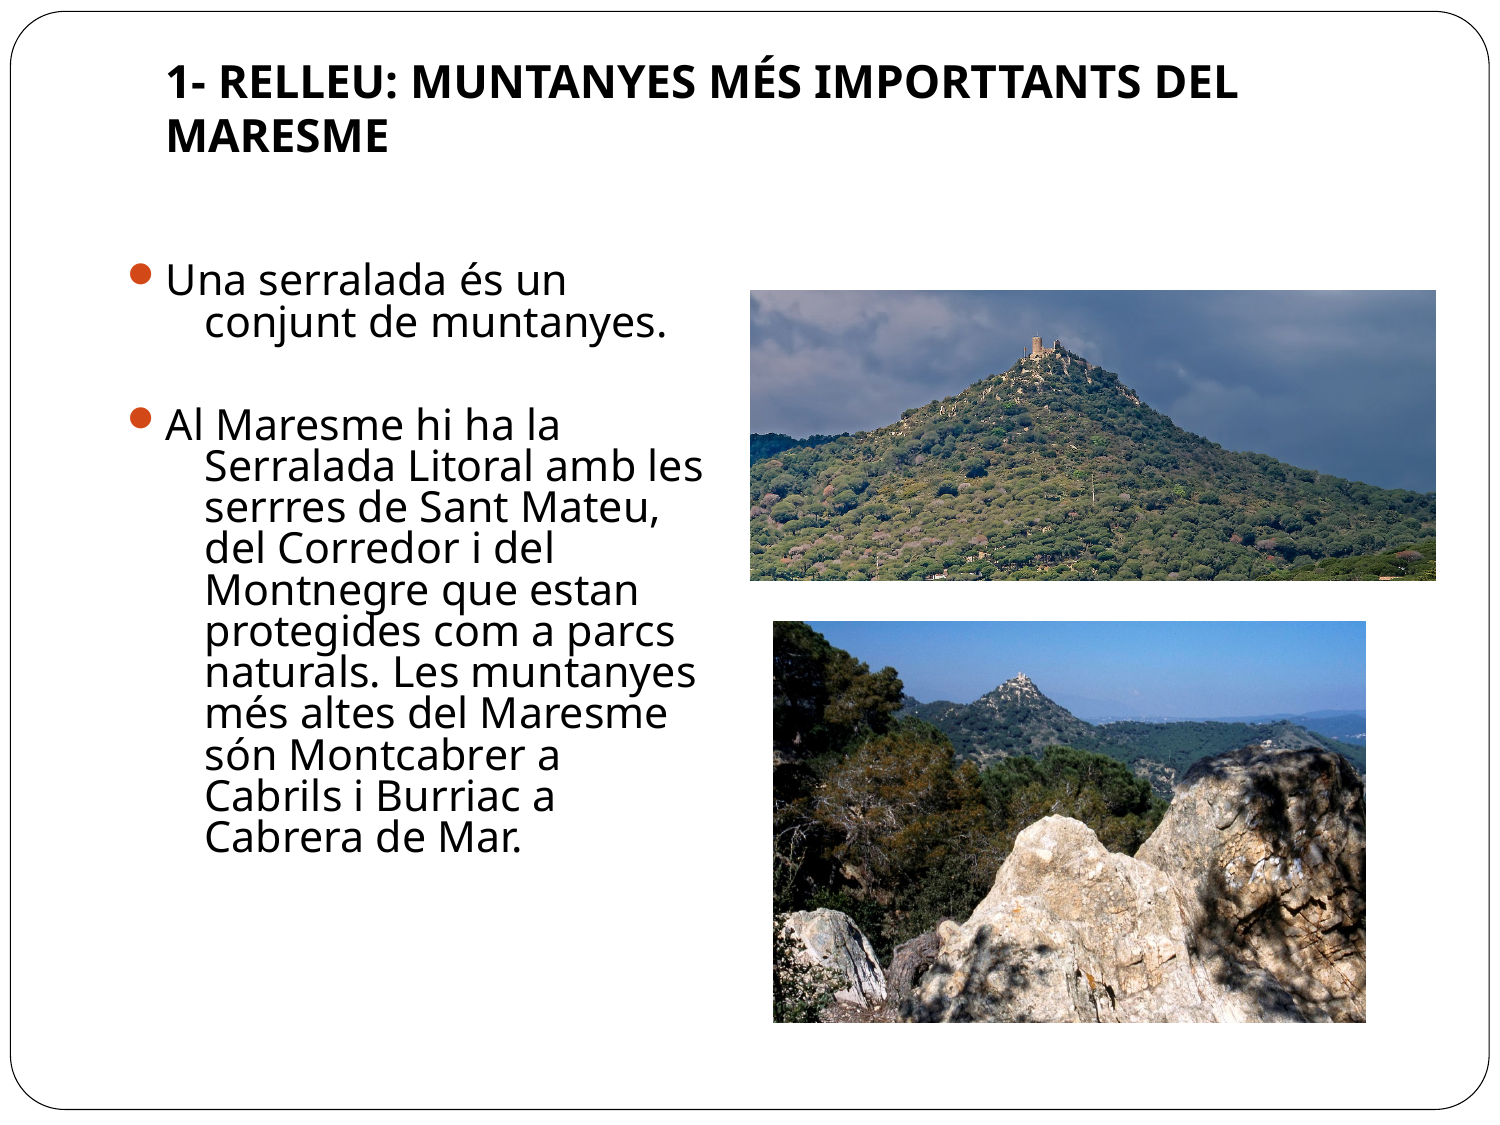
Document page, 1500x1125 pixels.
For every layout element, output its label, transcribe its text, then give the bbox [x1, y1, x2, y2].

title 1- RELLEU: MUNTANYES MÉS IMPORTTANTS DEL MARESME [150, 44, 1426, 233]
list Una serralada és un conjunt de muntanyes. Al Maresme hi ha la Serralada Litoral amb les serrres de Sant Mateu, del Corredor i del Montnegre que estan protegides com a parcs naturals. Les muntanyes més altes del Maresme són Montcabrer a Cabrils i Burriac a Cabrera de Mar. [112, 255, 725, 893]
picture [750, 290, 1436, 581]
picture [773, 621, 1366, 1023]
